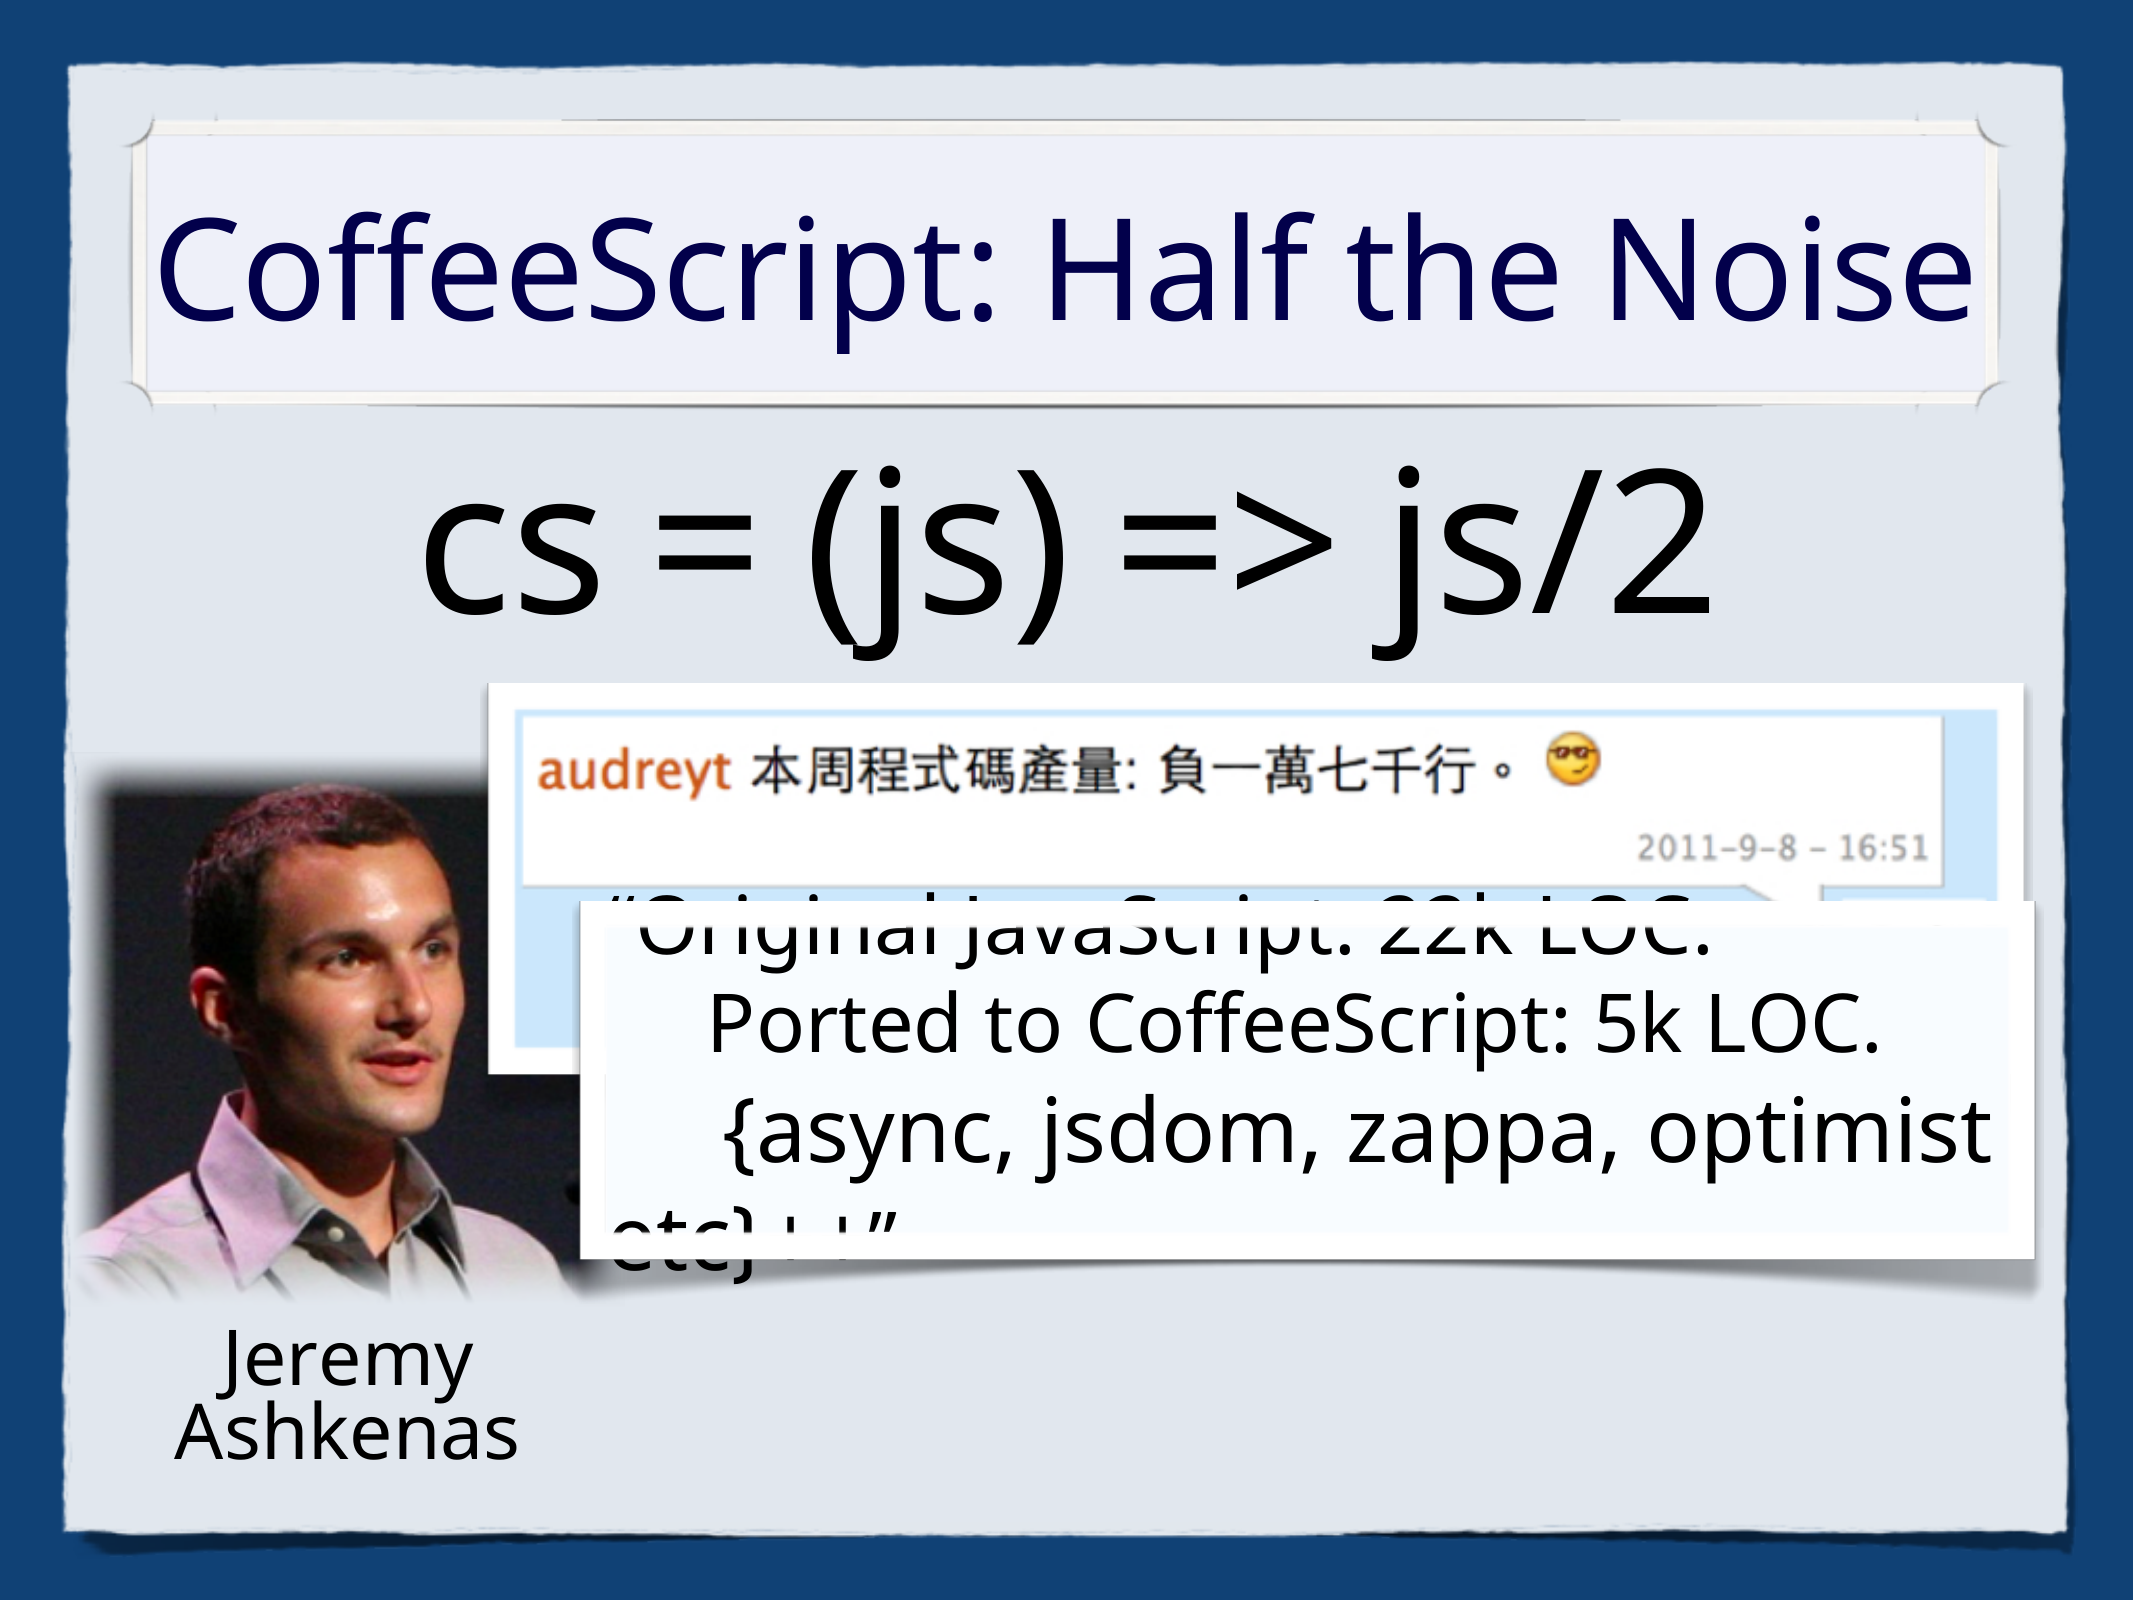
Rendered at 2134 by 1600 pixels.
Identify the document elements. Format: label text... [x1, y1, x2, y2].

text_box Jeremy Ashkenas [0, 1286, 746, 1514]
picture [54, 52, 2078, 1559]
text_box cs = (js) => js/2 [179, 424, 1957, 642]
